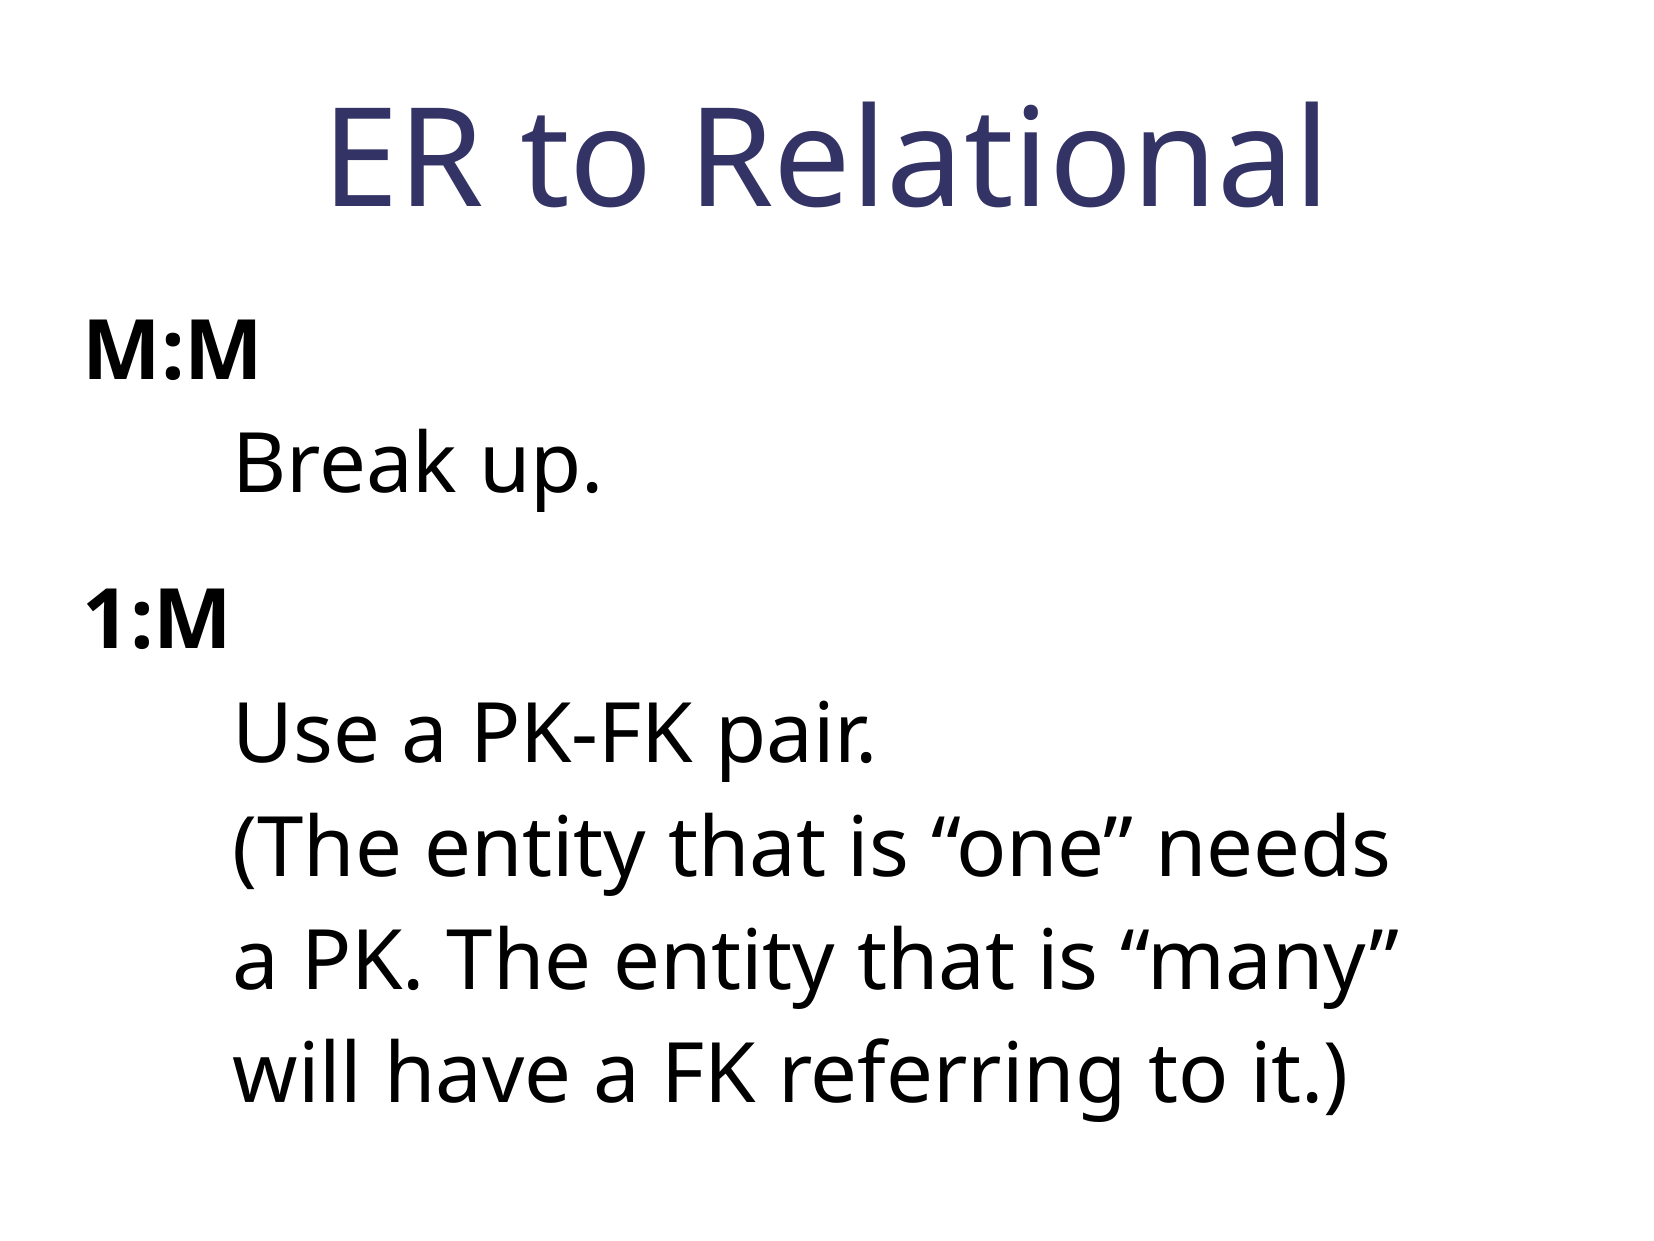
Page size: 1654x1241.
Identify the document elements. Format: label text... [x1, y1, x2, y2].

title ER to Relational [82, 56, 1571, 250]
subtitle M:M Break up. 1:M Use a PK-FK pair. (The entity that is “one” needs a PK. The entity that is “many” will have a FK referring to it.) [82, 290, 1571, 1139]
